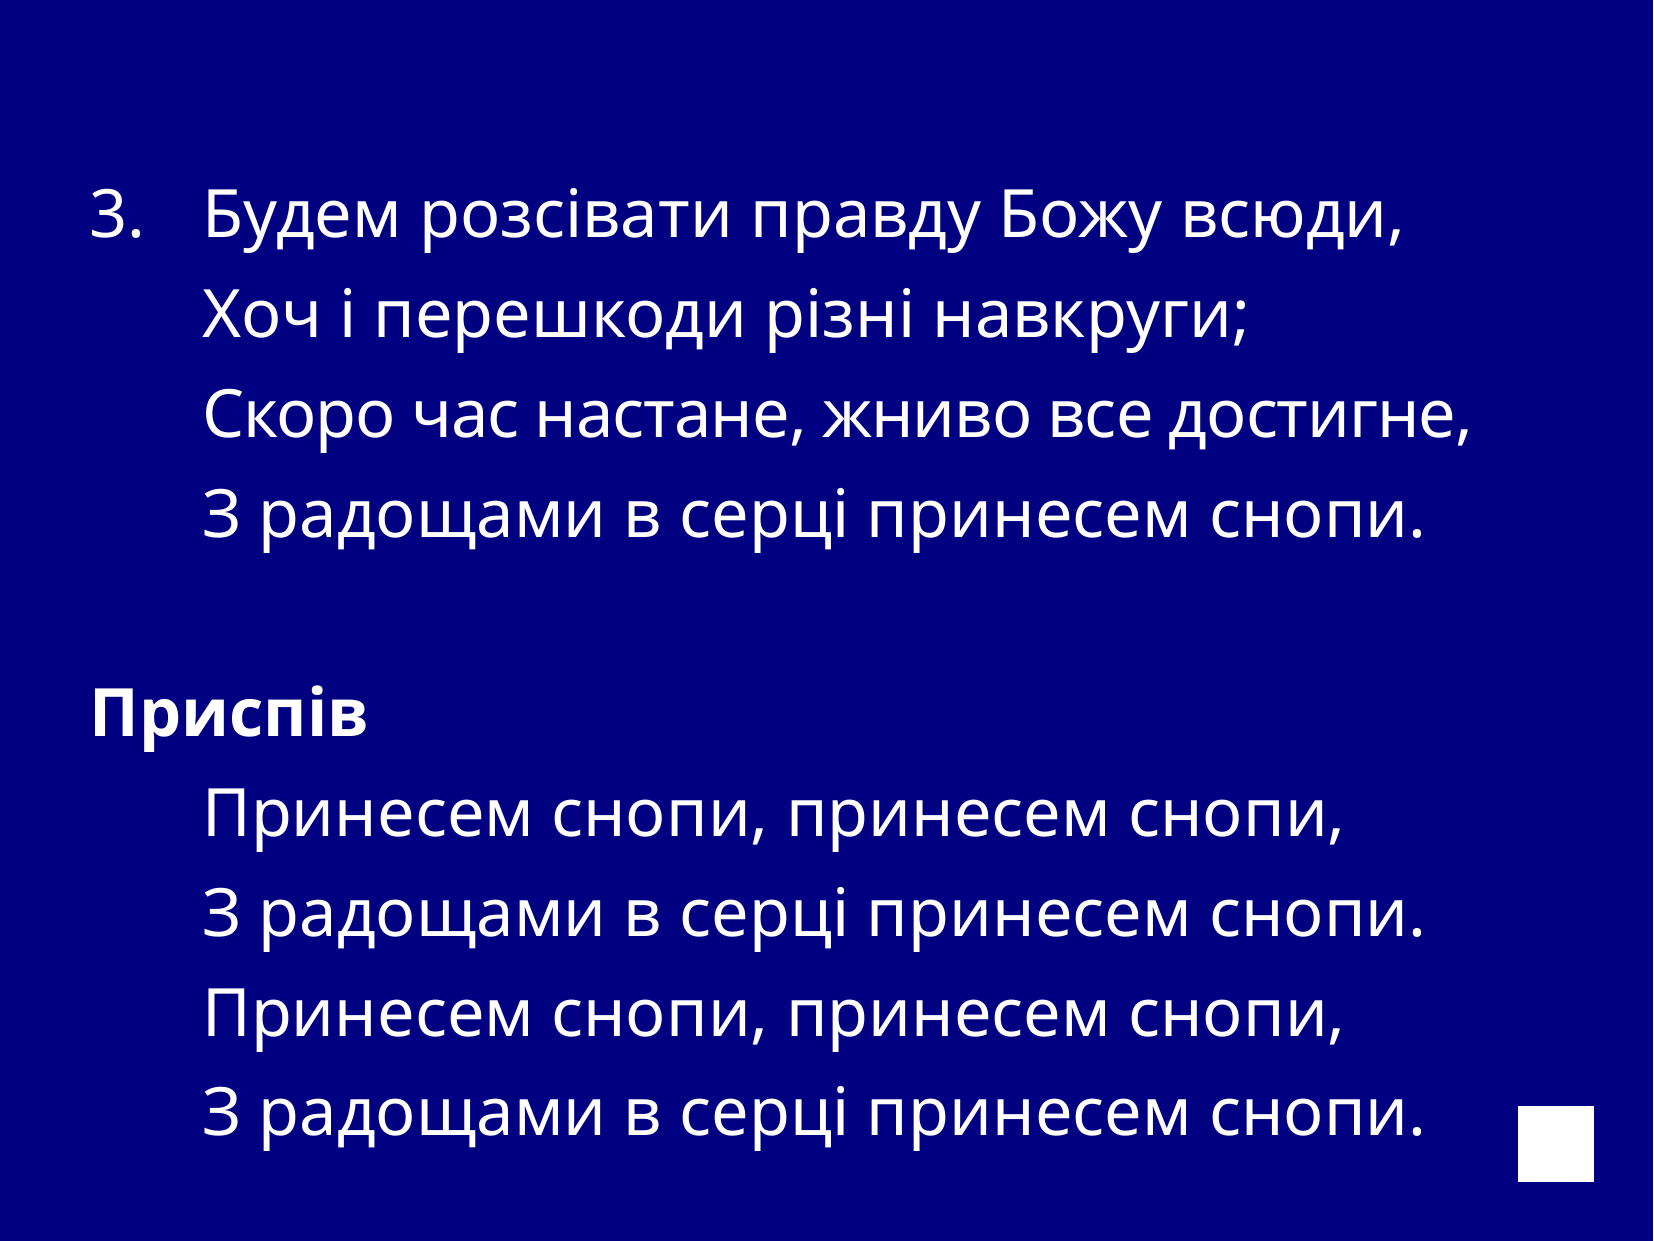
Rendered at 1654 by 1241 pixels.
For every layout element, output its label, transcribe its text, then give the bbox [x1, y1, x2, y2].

text_box [1518, 1163, 1594, 1182]
text_box 3. Будем розсівати правду Божу всюди, Хоч і перешкоди різні навкруги; Скоро час настане, жниво все достигне, З радощами в серці принесем снопи. Приспів Принесем снопи, принесем снопи, З радощами в серці принесем снопи. Принесем снопи, принесем снопи, З радощами в серці принесем снопи. [75, 150, 1651, 1163]
